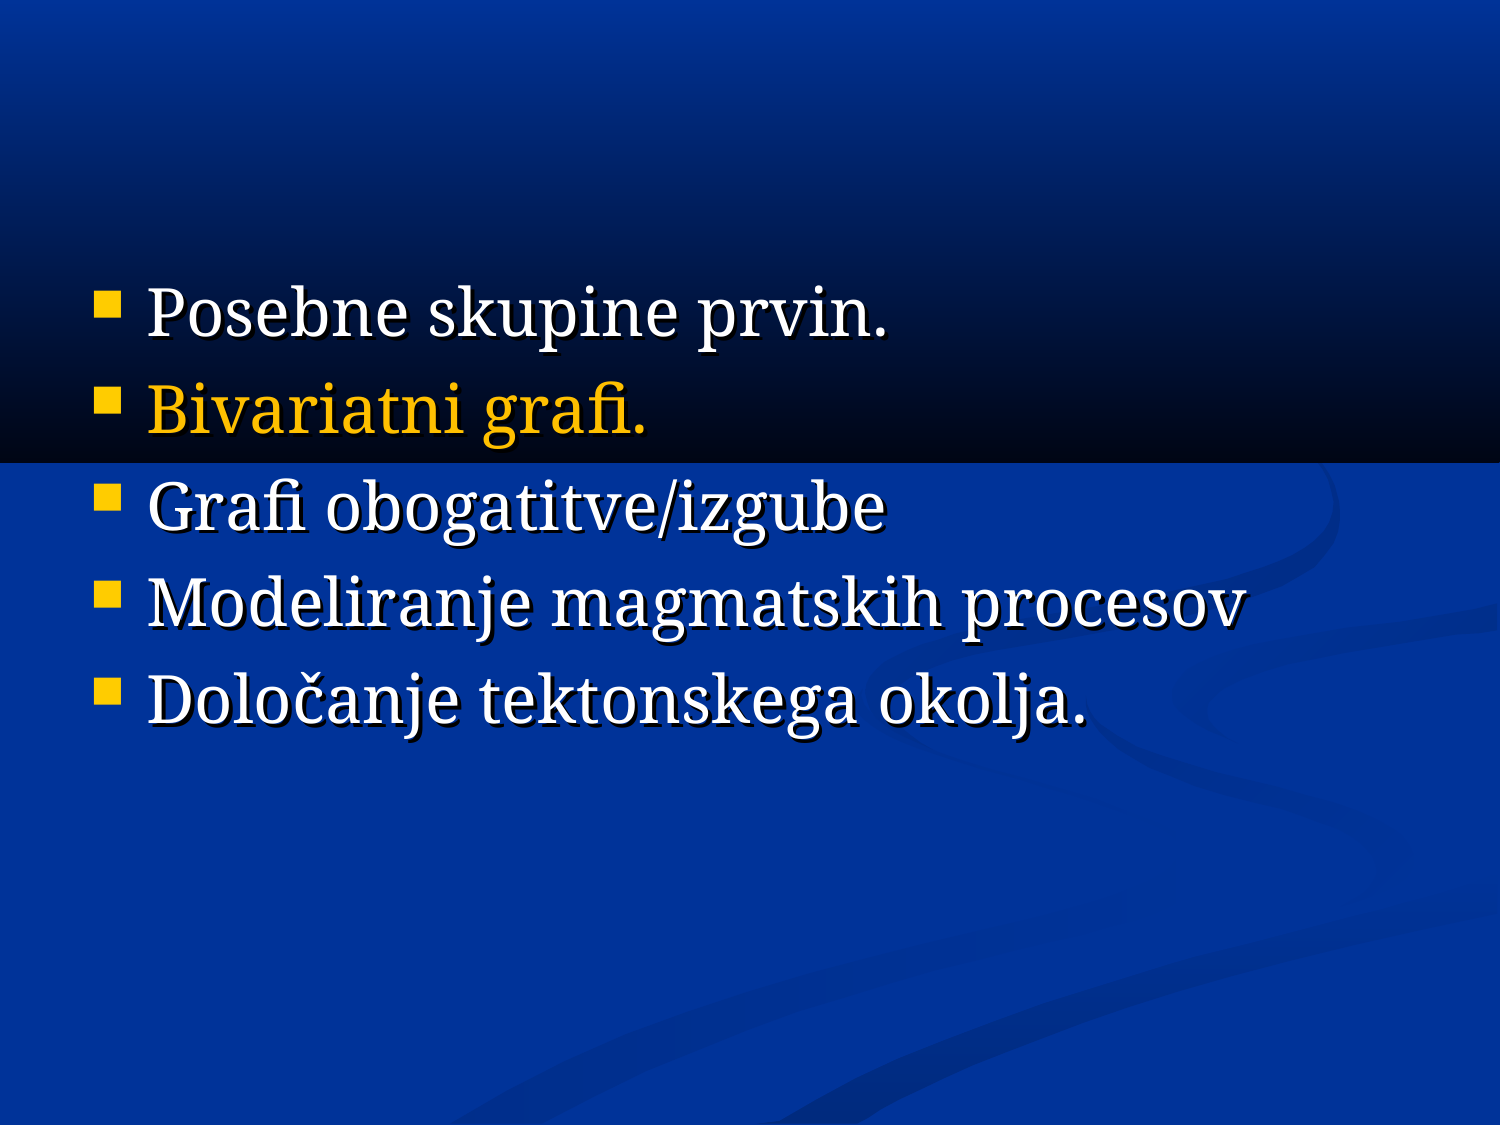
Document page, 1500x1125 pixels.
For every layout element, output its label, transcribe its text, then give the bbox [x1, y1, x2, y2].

list Posebne skupine prvin. Bivariatni grafi. Grafi obogatitve/izgube Modeliranje magmatskih procesov Določanje tektonskega okolja. [75, 262, 1426, 1006]
